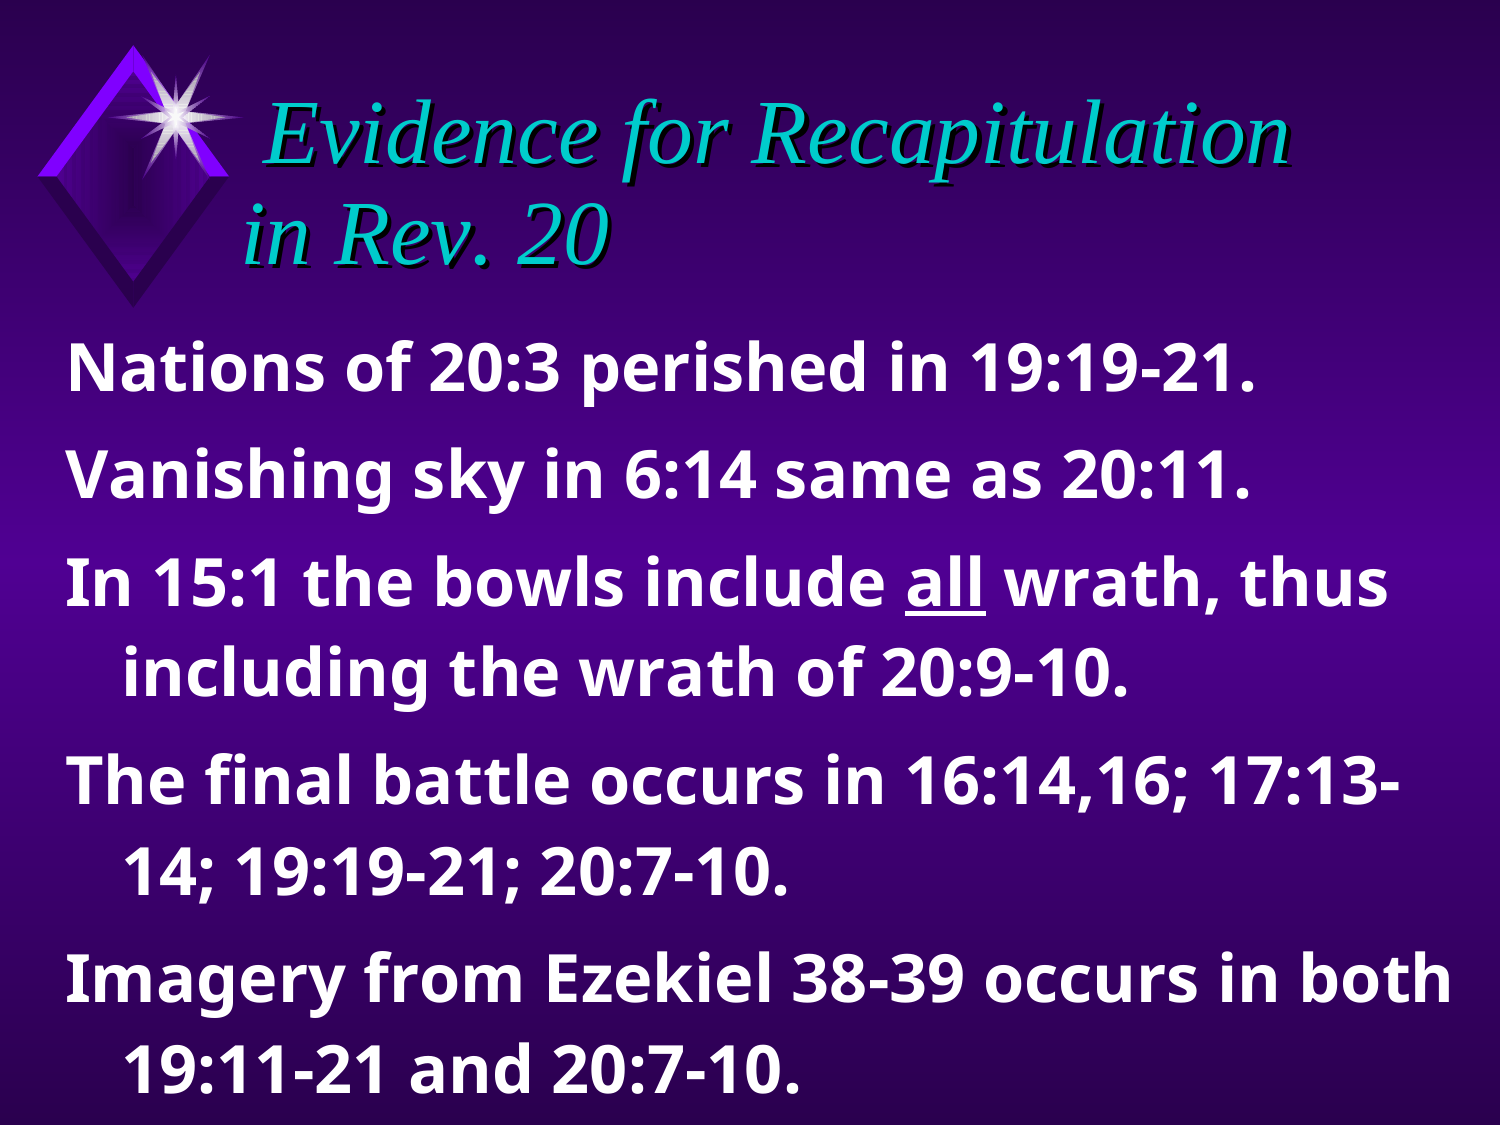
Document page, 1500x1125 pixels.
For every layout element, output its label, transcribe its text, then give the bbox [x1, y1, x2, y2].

title Evidence for Recapitulation in Rev. 20 [224, 73, 1388, 292]
list Nations of 20:3 perished in 19:19-21. Vanishing sky in 6:14 same as 20:11. In 15:1 the bowls include all wrath, thus including the wrath of 20:9-10. The final battle occurs in 16:14,16; 17:13-14; 19:19-21; 20:7-10. Imagery from Ezekiel 38-39 occurs in both 19:11-21 and 20:7-10. [49, 312, 1500, 1023]
